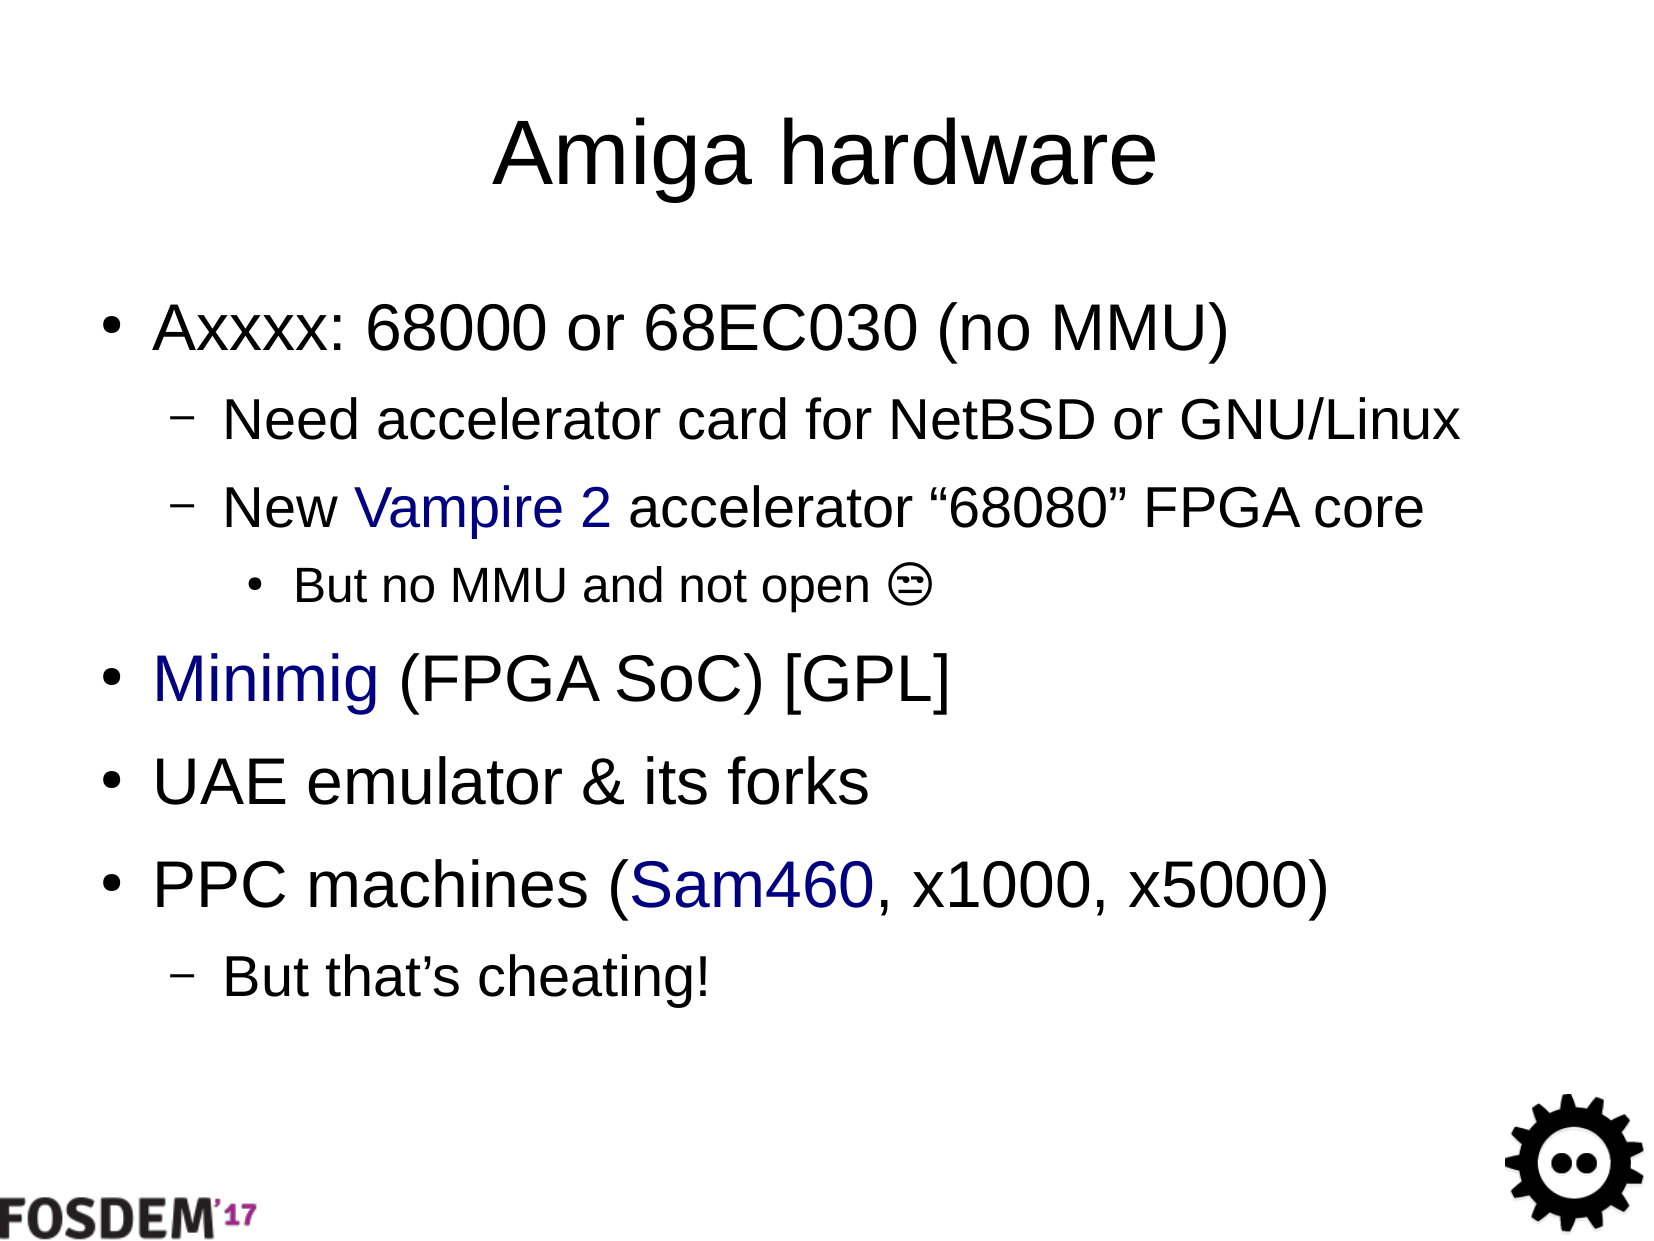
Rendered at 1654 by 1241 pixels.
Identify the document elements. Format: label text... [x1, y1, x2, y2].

picture [1505, 1094, 1648, 1235]
title Amiga hardware [82, 49, 1571, 257]
list Axxxx: 68000 or 68EC030 (no MMU) Need accelerator card for NetBSD or GNU/Linux New Vampire 2 accelerator “68080” FPGA core But no MMU and not open 😒 Minimig (FPGA SoC) [GPL] UAE emulator & its forks PPC machines (Sam460, x1000, x5000) But that’s cheating! [82, 290, 1571, 1010]
picture [0, 1196, 258, 1241]
